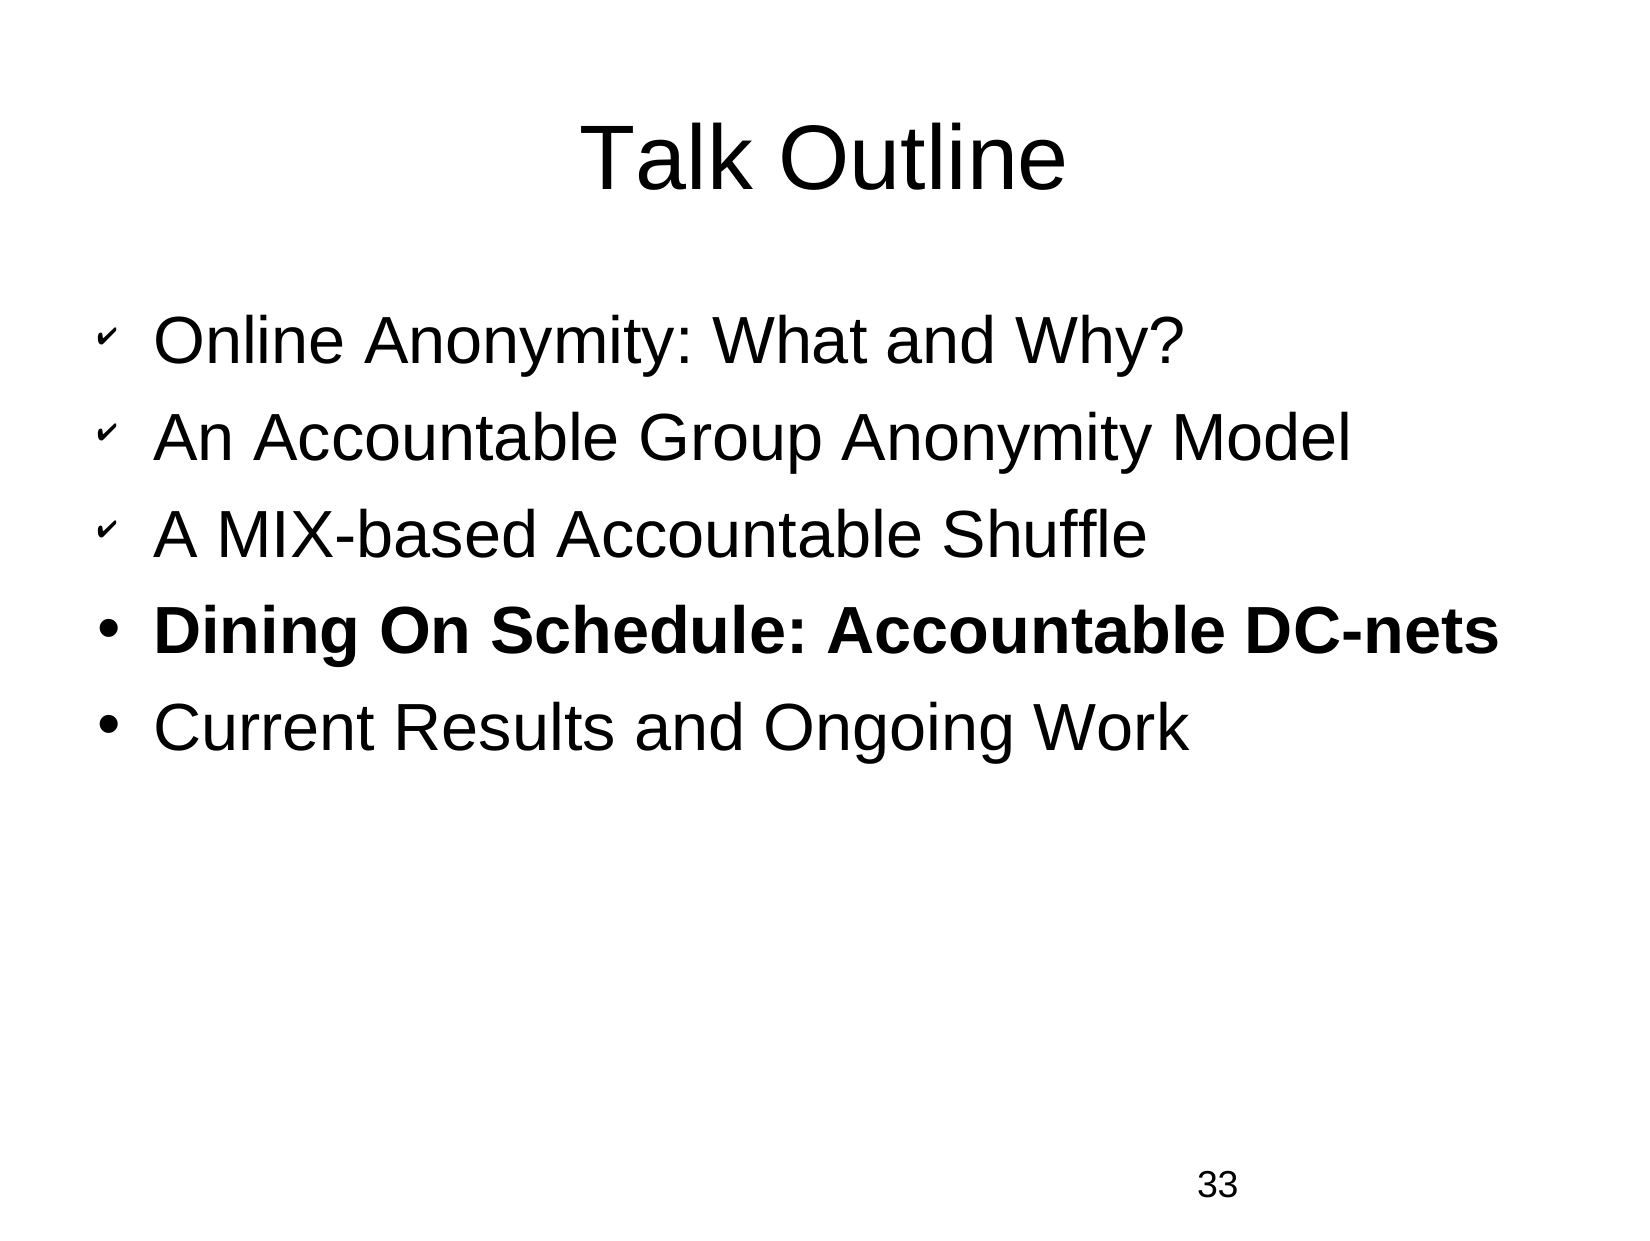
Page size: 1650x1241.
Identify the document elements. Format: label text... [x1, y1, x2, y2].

list Online Anonymity: What and Why? An Accountable Group Anonymity Model A MIX-based Accountable Shuffle Dining On Schedule: Accountable DC-nets Current Results and Ongoing Work [82, 289, 1568, 1109]
title Talk Outline [82, 49, 1568, 257]
